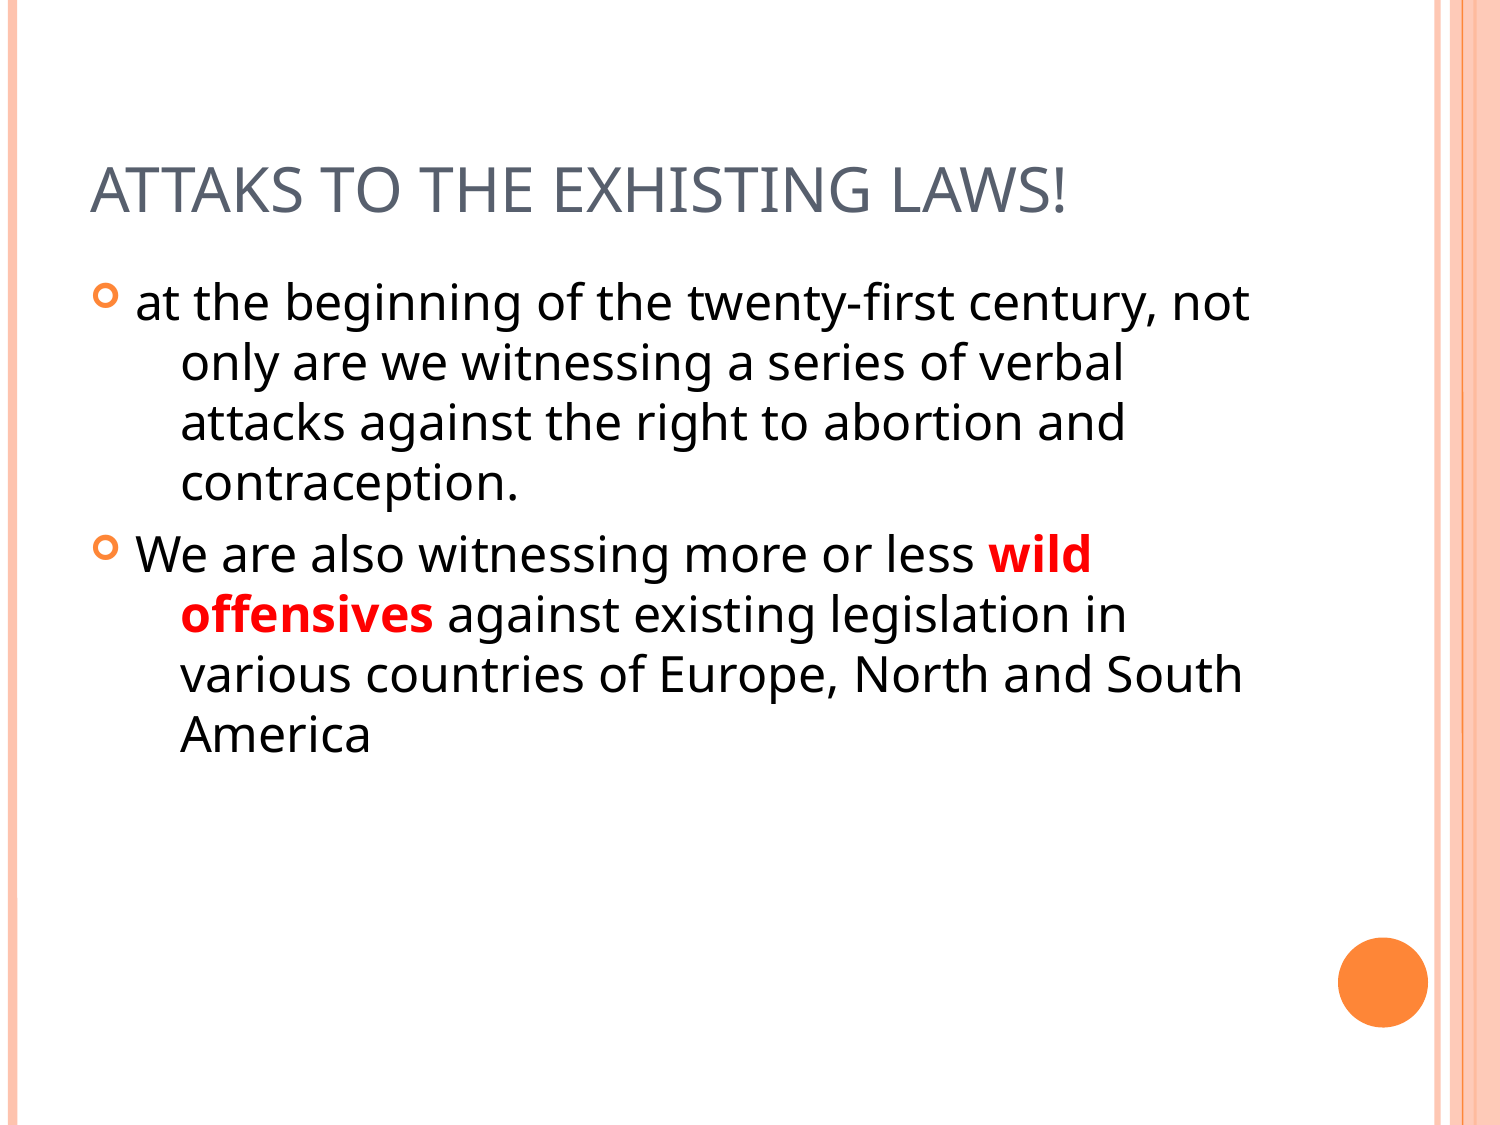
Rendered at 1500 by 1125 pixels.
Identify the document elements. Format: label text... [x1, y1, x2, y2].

title Attaks to the exhisting laws! [75, 45, 1300, 233]
list at the beginning of the twenty-first century, not only are we witnessing a series of verbal attacks against the right to abortion and contraception. We are also witnessing more or less wild offensives against existing legislation in various countries of Europe, North and South America [75, 262, 1300, 1062]
